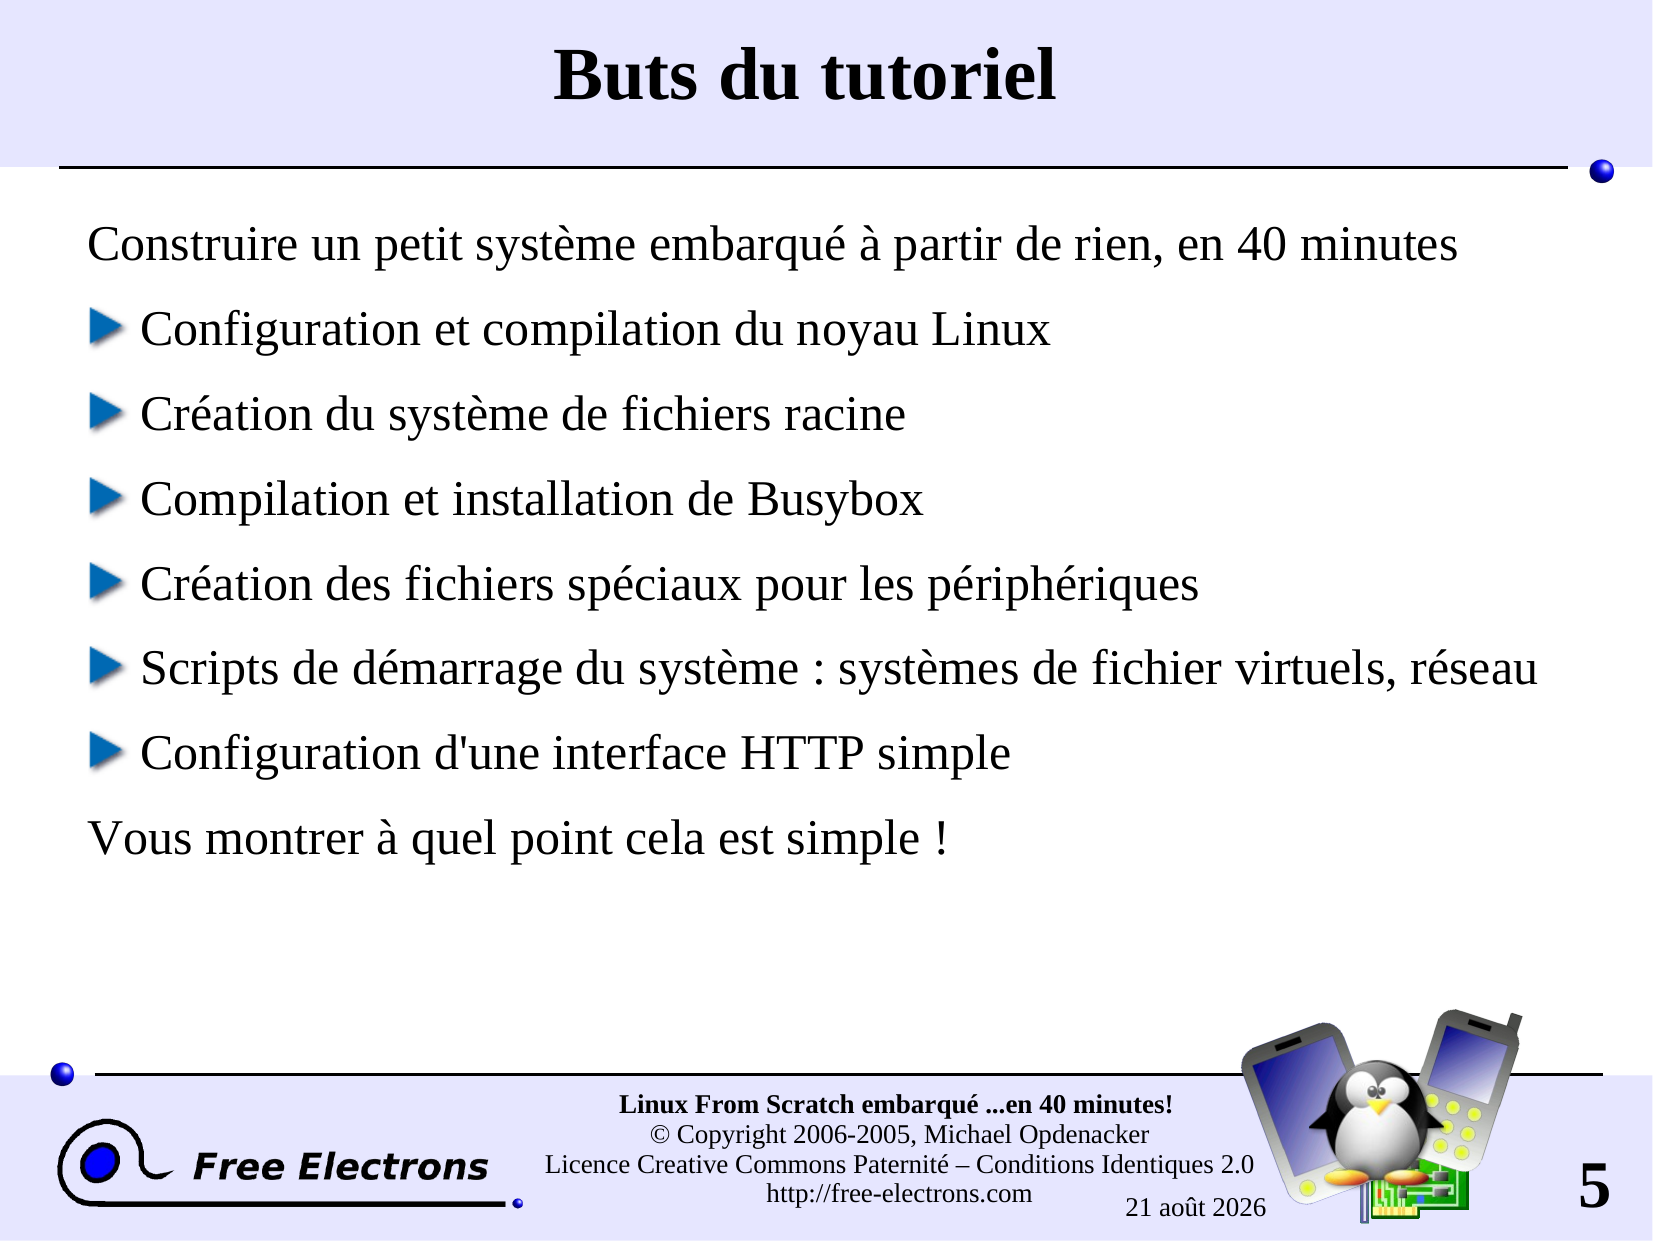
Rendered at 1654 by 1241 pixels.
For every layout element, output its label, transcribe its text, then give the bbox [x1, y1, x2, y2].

list Construire un petit système embarqué à partir de rien, en 40 minutes Configuration et compilation du noyau Linux Création du système de fichiers racine Compilation et installation de Busybox Création des fichiers spéciaux pour les périphériques Scripts de démarrage du système : systèmes de fichier virtuels, réseau Configuration d'une interface HTTP simple Vous montrer à quel point cela est simple ! [69, 216, 1566, 1067]
picture [50, 1108, 527, 1216]
picture [1231, 1067, 1520, 1241]
title Buts du tutoriel [60, 25, 1551, 124]
